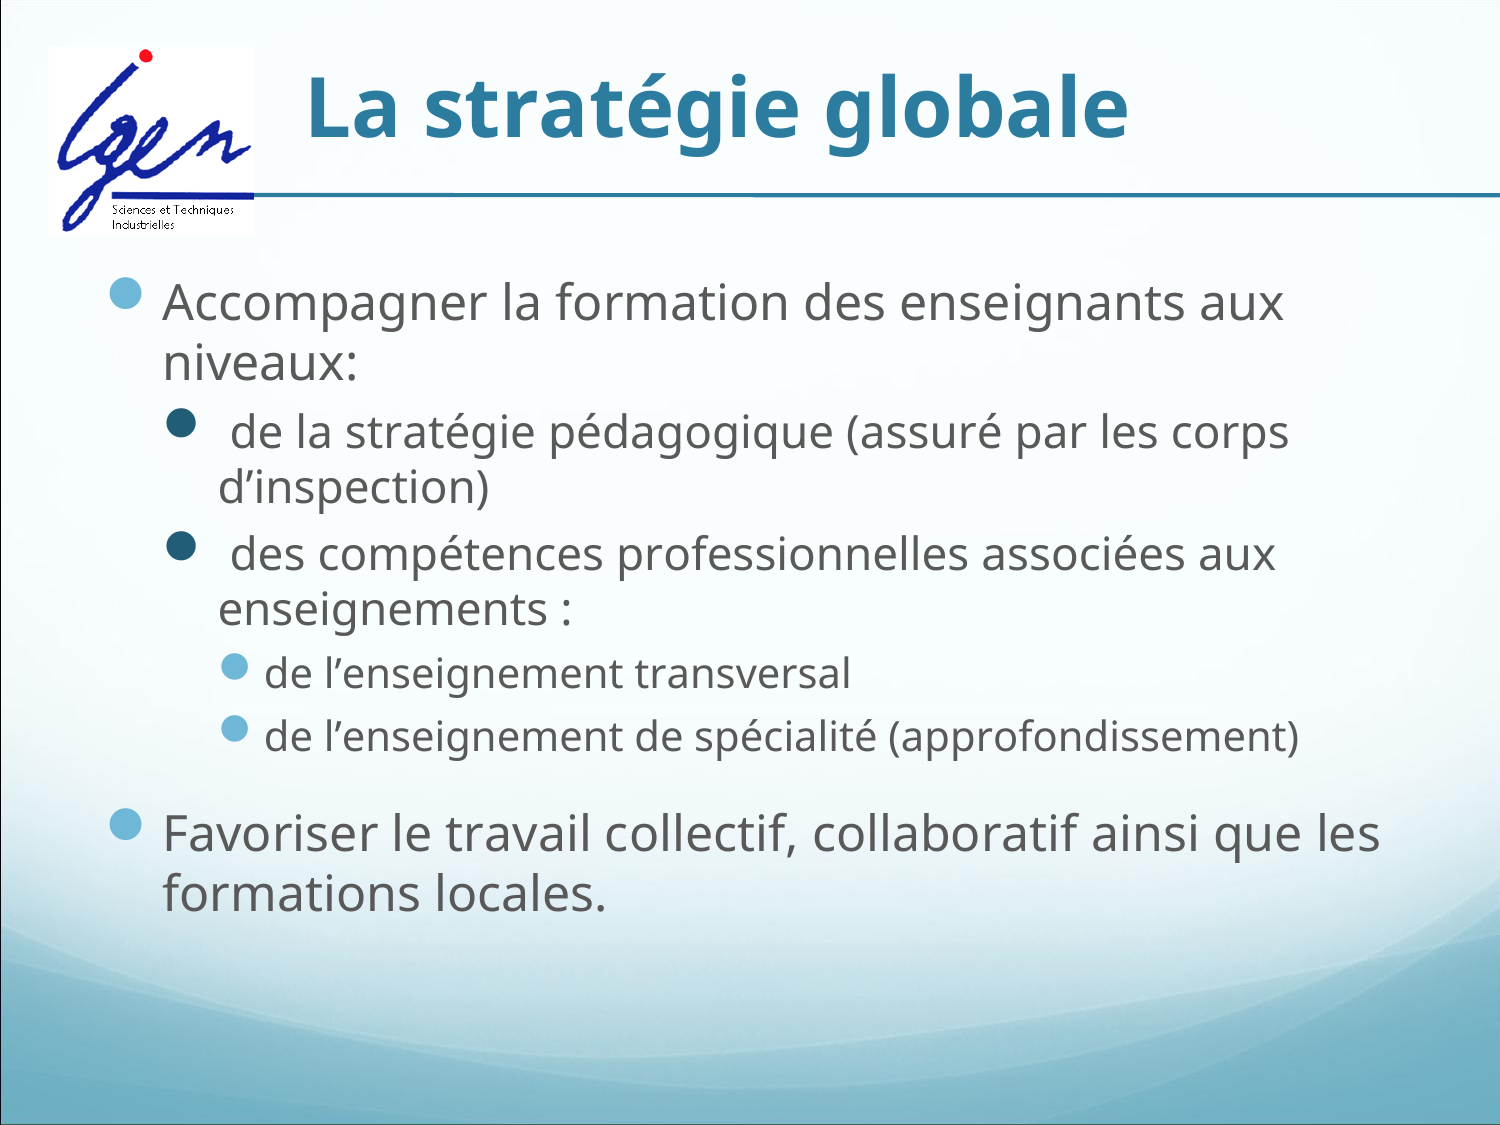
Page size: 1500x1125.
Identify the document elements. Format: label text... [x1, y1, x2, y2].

title La stratégie globale [289, 15, 1500, 194]
picture [0, 0, 1500, 1125]
list Accompagner la formation des enseignants aux niveaux: de la stratégie pédagogique (assuré par les corps d’inspection) des compétences professionnelles associées aux enseignements : de l’enseignement transversal de l’enseignement de spécialité (approfondissement) Favoriser le travail collectif, collaboratif ainsi que les formations locales. [90, 262, 1410, 976]
